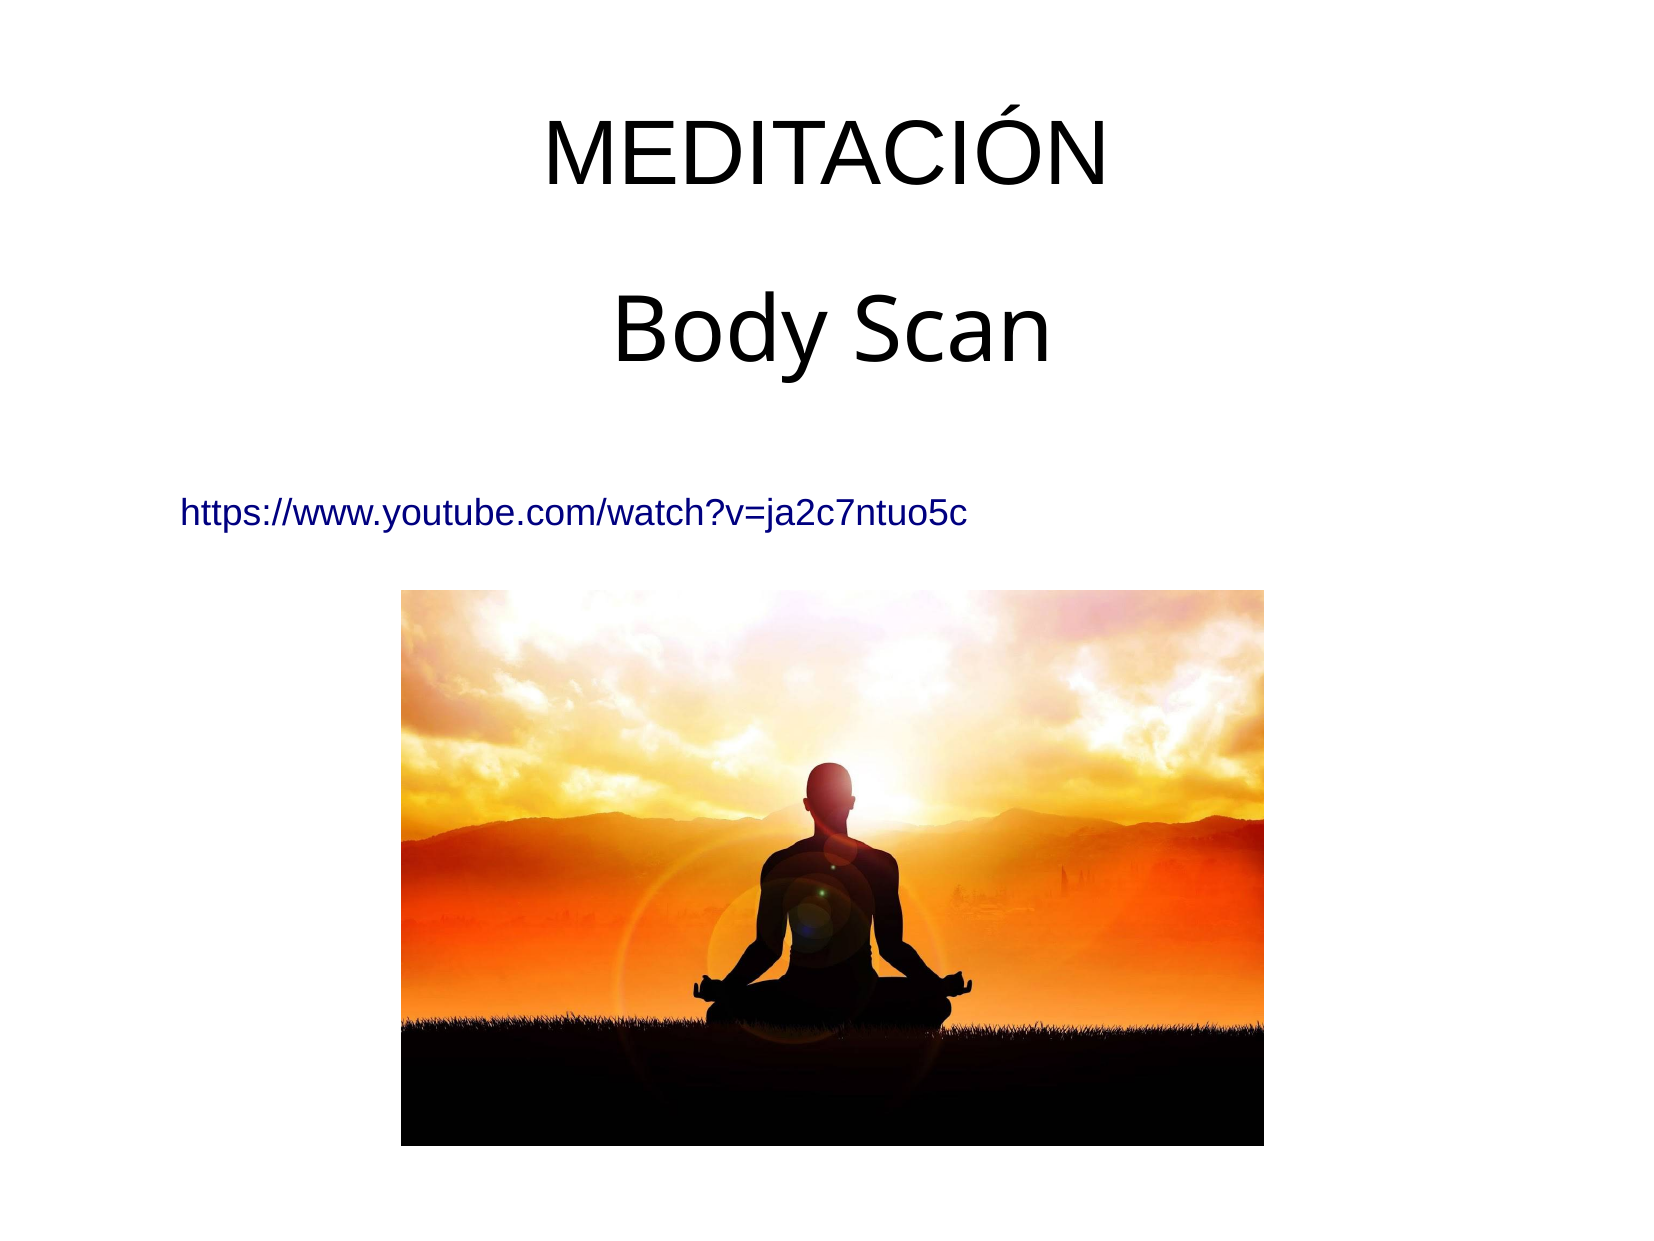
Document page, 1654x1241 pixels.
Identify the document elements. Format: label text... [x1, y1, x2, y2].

text_box https://www.youtube.com/watch?v=ja2c7ntuo5c [165, 484, 1548, 597]
title MEDITACIÓN [82, 49, 1571, 257]
picture [401, 590, 1264, 1146]
text_box Body Scan [200, 256, 1465, 397]
